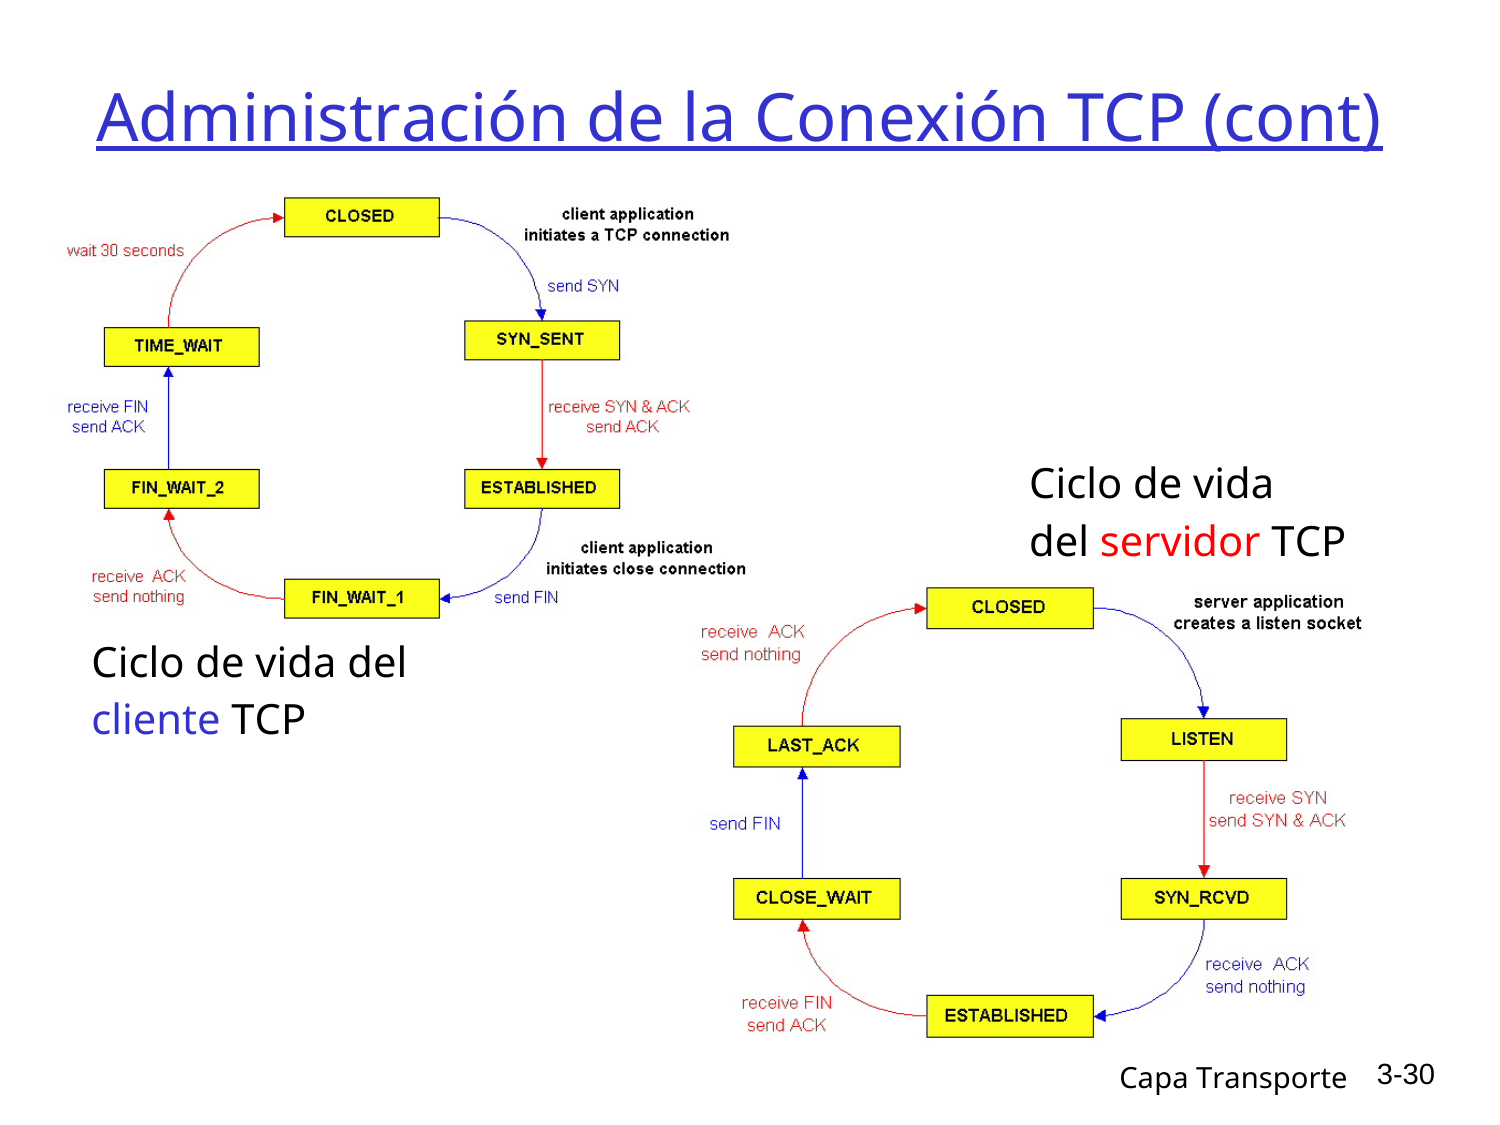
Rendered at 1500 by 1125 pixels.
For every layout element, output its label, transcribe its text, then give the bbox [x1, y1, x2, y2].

text_box Ciclo de vida del servidor TCP [1014, 446, 1362, 577]
title Administración de la Conexión TCP (cont) [81, 21, 1438, 210]
picture [0, 193, 1401, 1041]
text_box Ciclo de vida del cliente TCP [76, 624, 423, 755]
